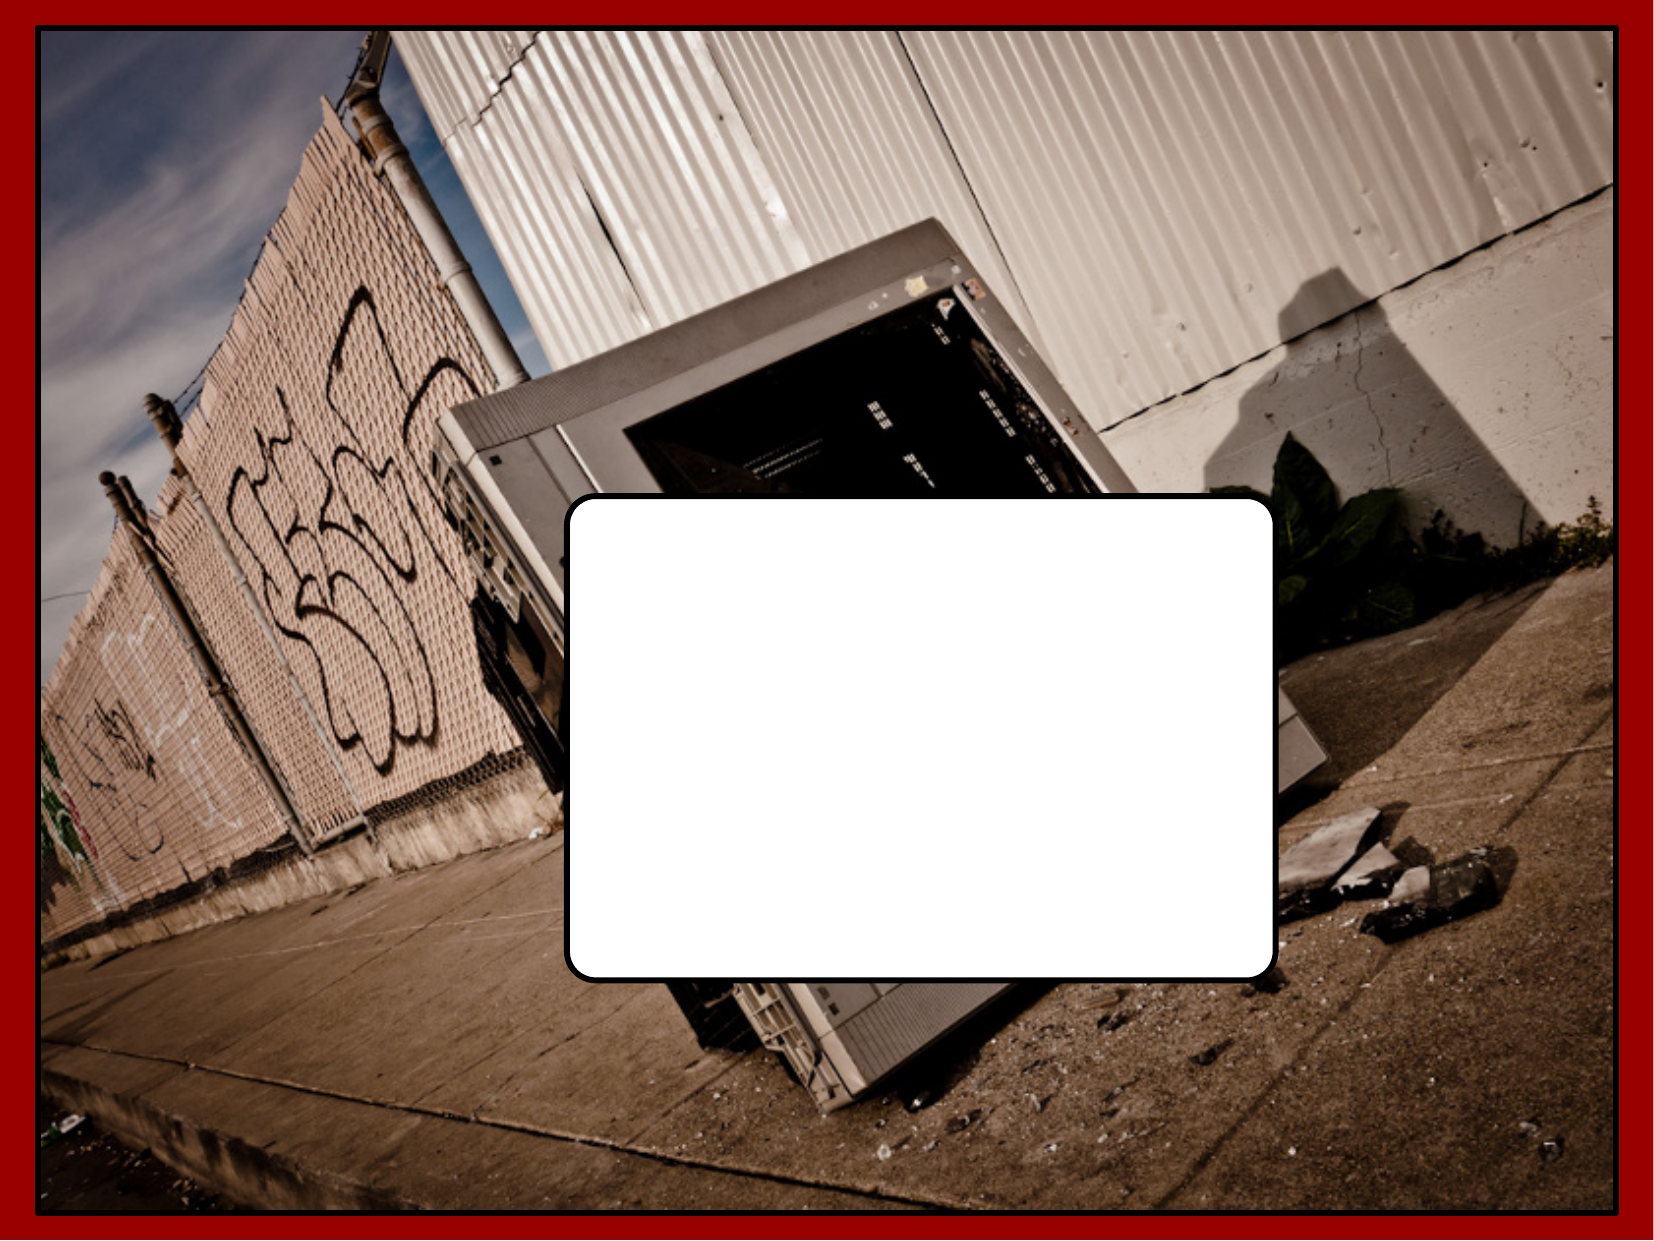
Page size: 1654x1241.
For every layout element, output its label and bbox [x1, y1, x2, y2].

picture [40, 30, 1613, 1210]
text_box [566, 496, 1276, 981]
